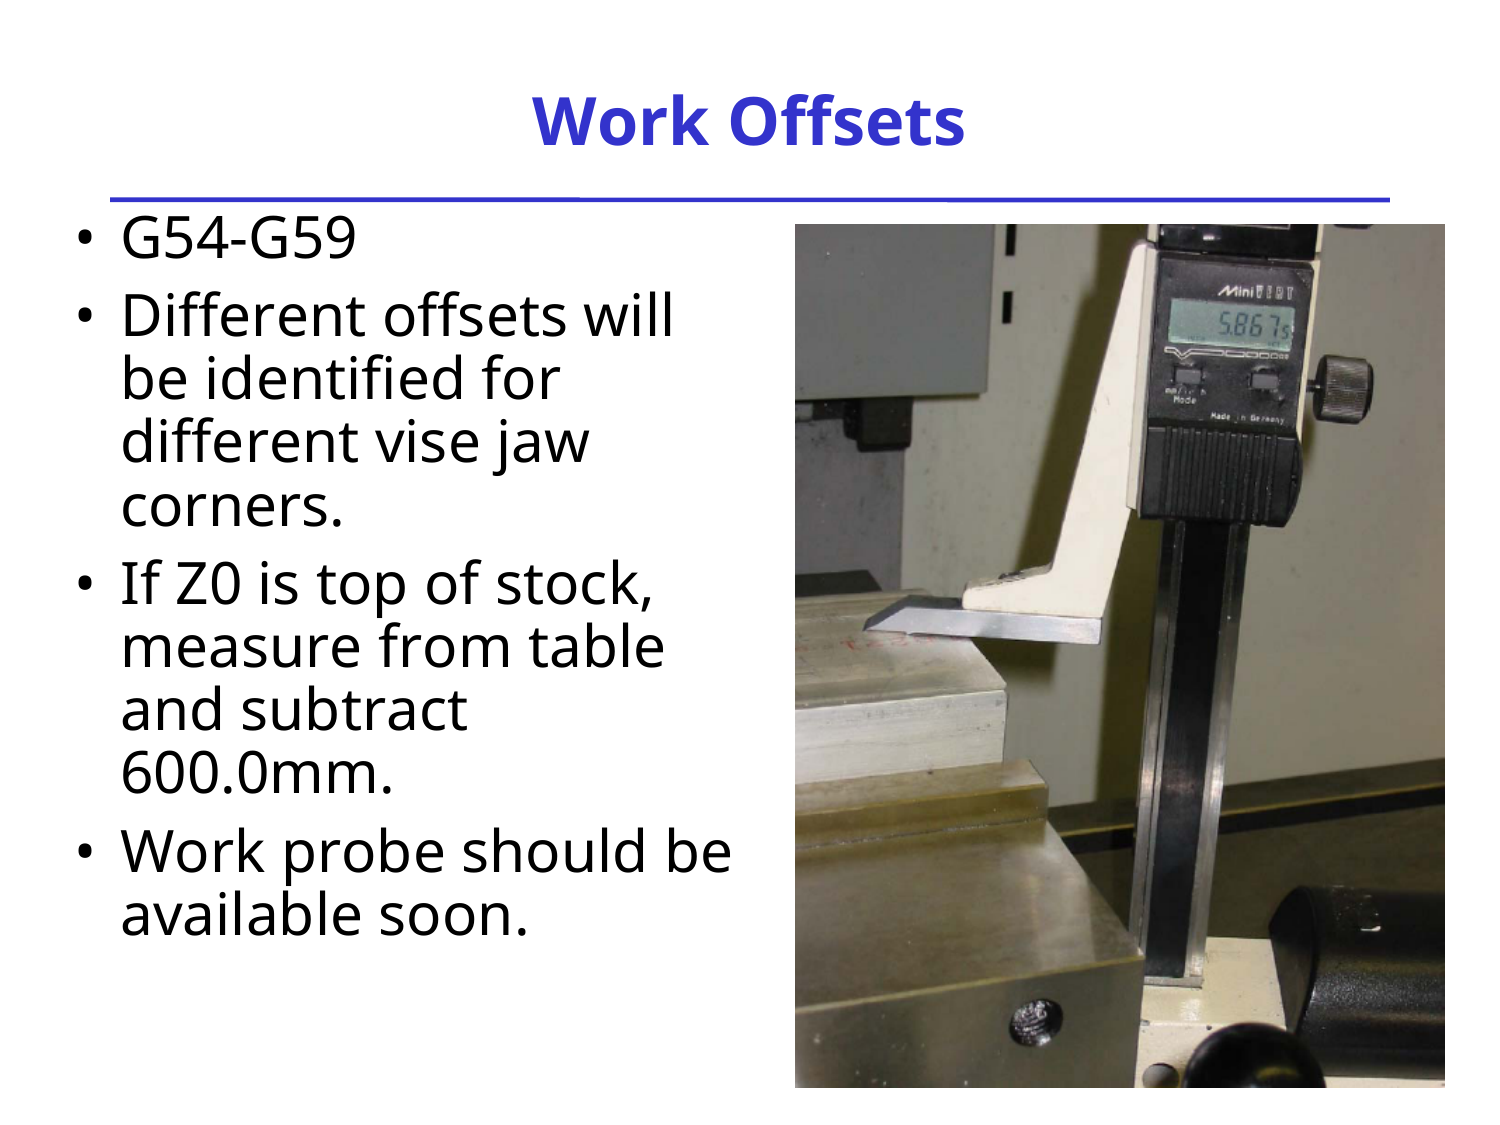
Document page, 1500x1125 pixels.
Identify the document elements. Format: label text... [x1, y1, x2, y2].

list G54-G59 Different offsets will be identified for different vise jaw corners. If Z0 is top of stock, measure from table and subtract 600.0mm. Work probe should be available soon. [59, 200, 765, 961]
picture [795, 224, 1445, 1088]
title Work Offsets [112, 50, 1388, 188]
